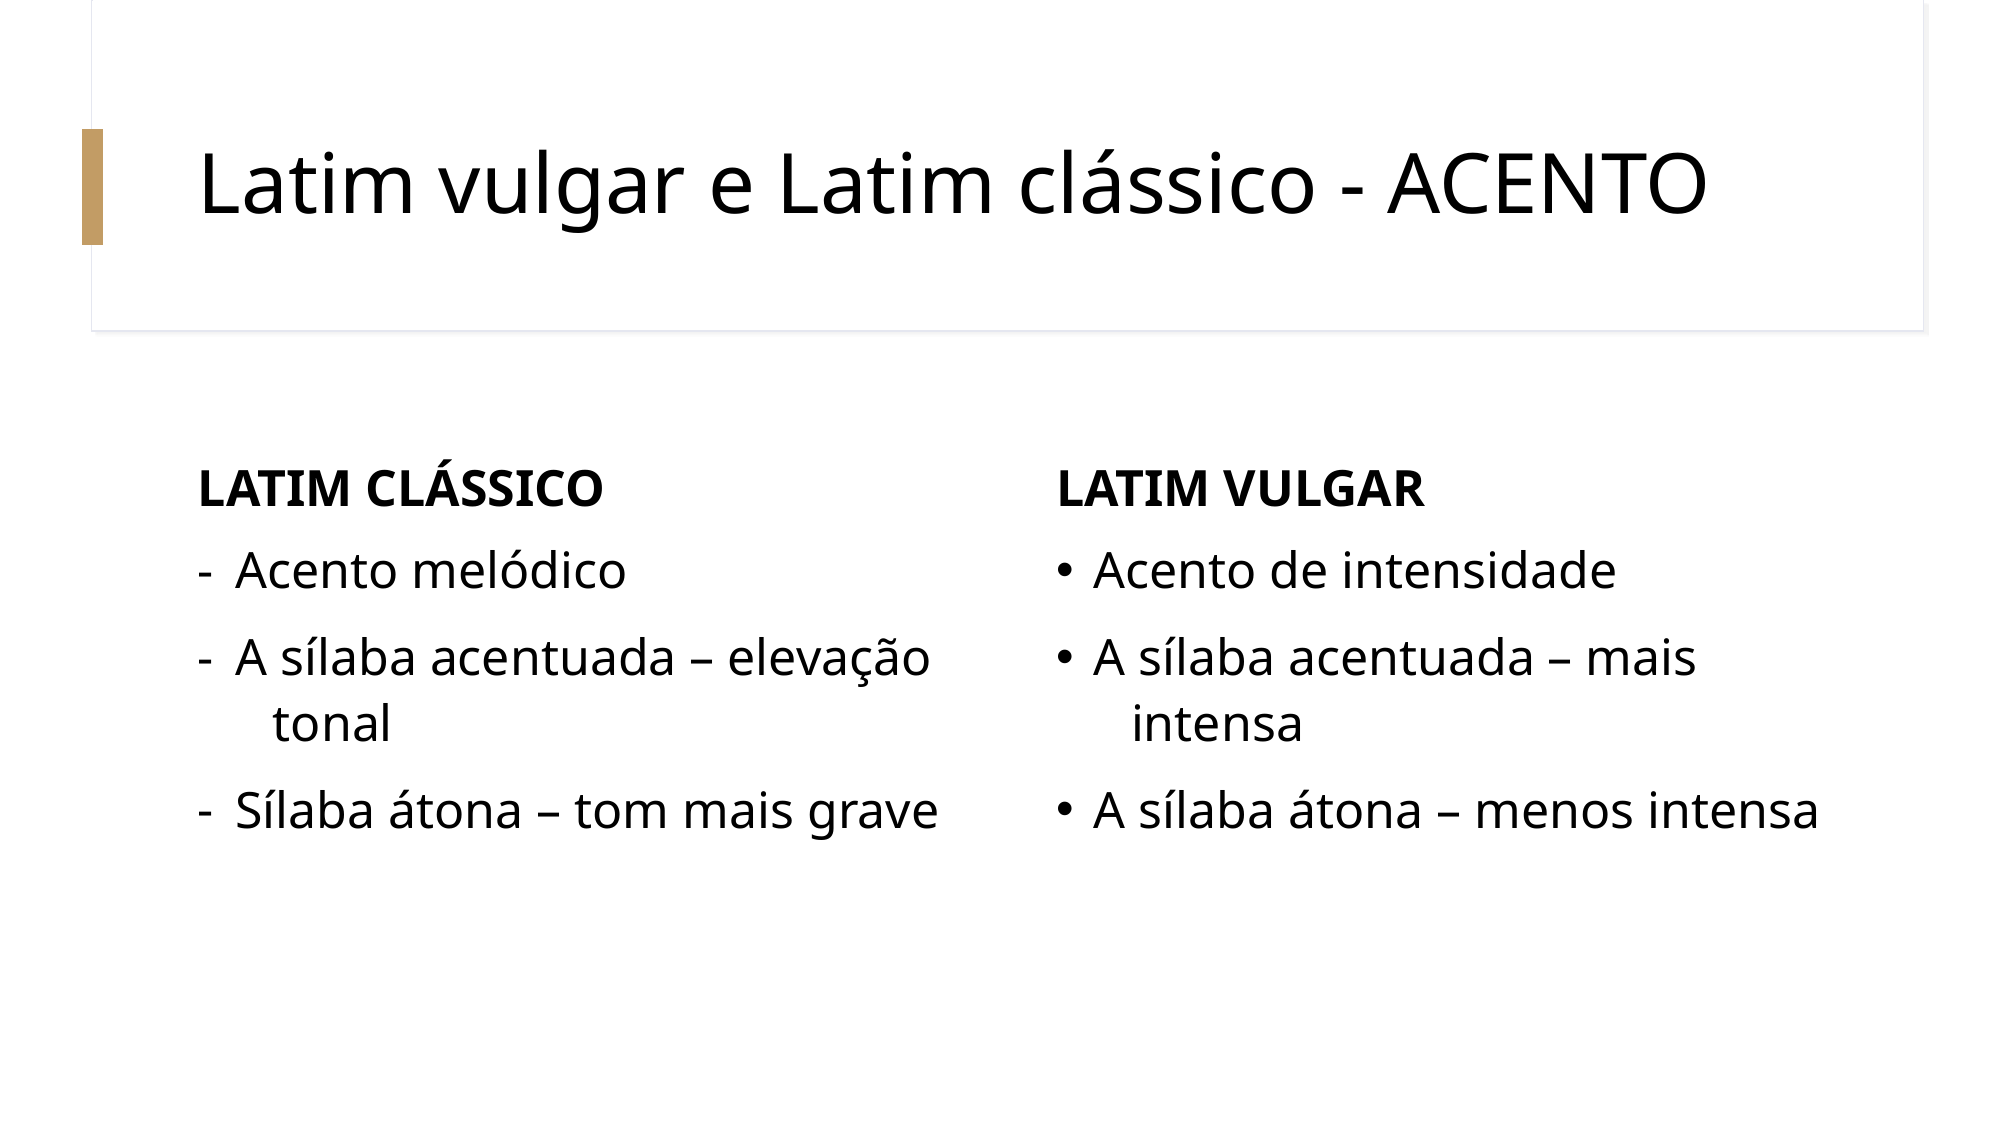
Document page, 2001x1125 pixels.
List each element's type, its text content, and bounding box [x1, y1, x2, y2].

list Acento de intensidade A sílaba acentuada – mais intensa A sílaba átona – menos intensa [1041, 525, 1852, 1013]
list Acento melódico A sílaba acentuada – elevação tonal Sílaba átona – tom mais grave [183, 525, 994, 1013]
title Latim vulgar e Latim clássico - ACENTO [183, 90, 1852, 284]
list LATIM VULGAR [1041, 389, 1852, 525]
list LATIM CLÁSSICO [183, 389, 994, 525]
